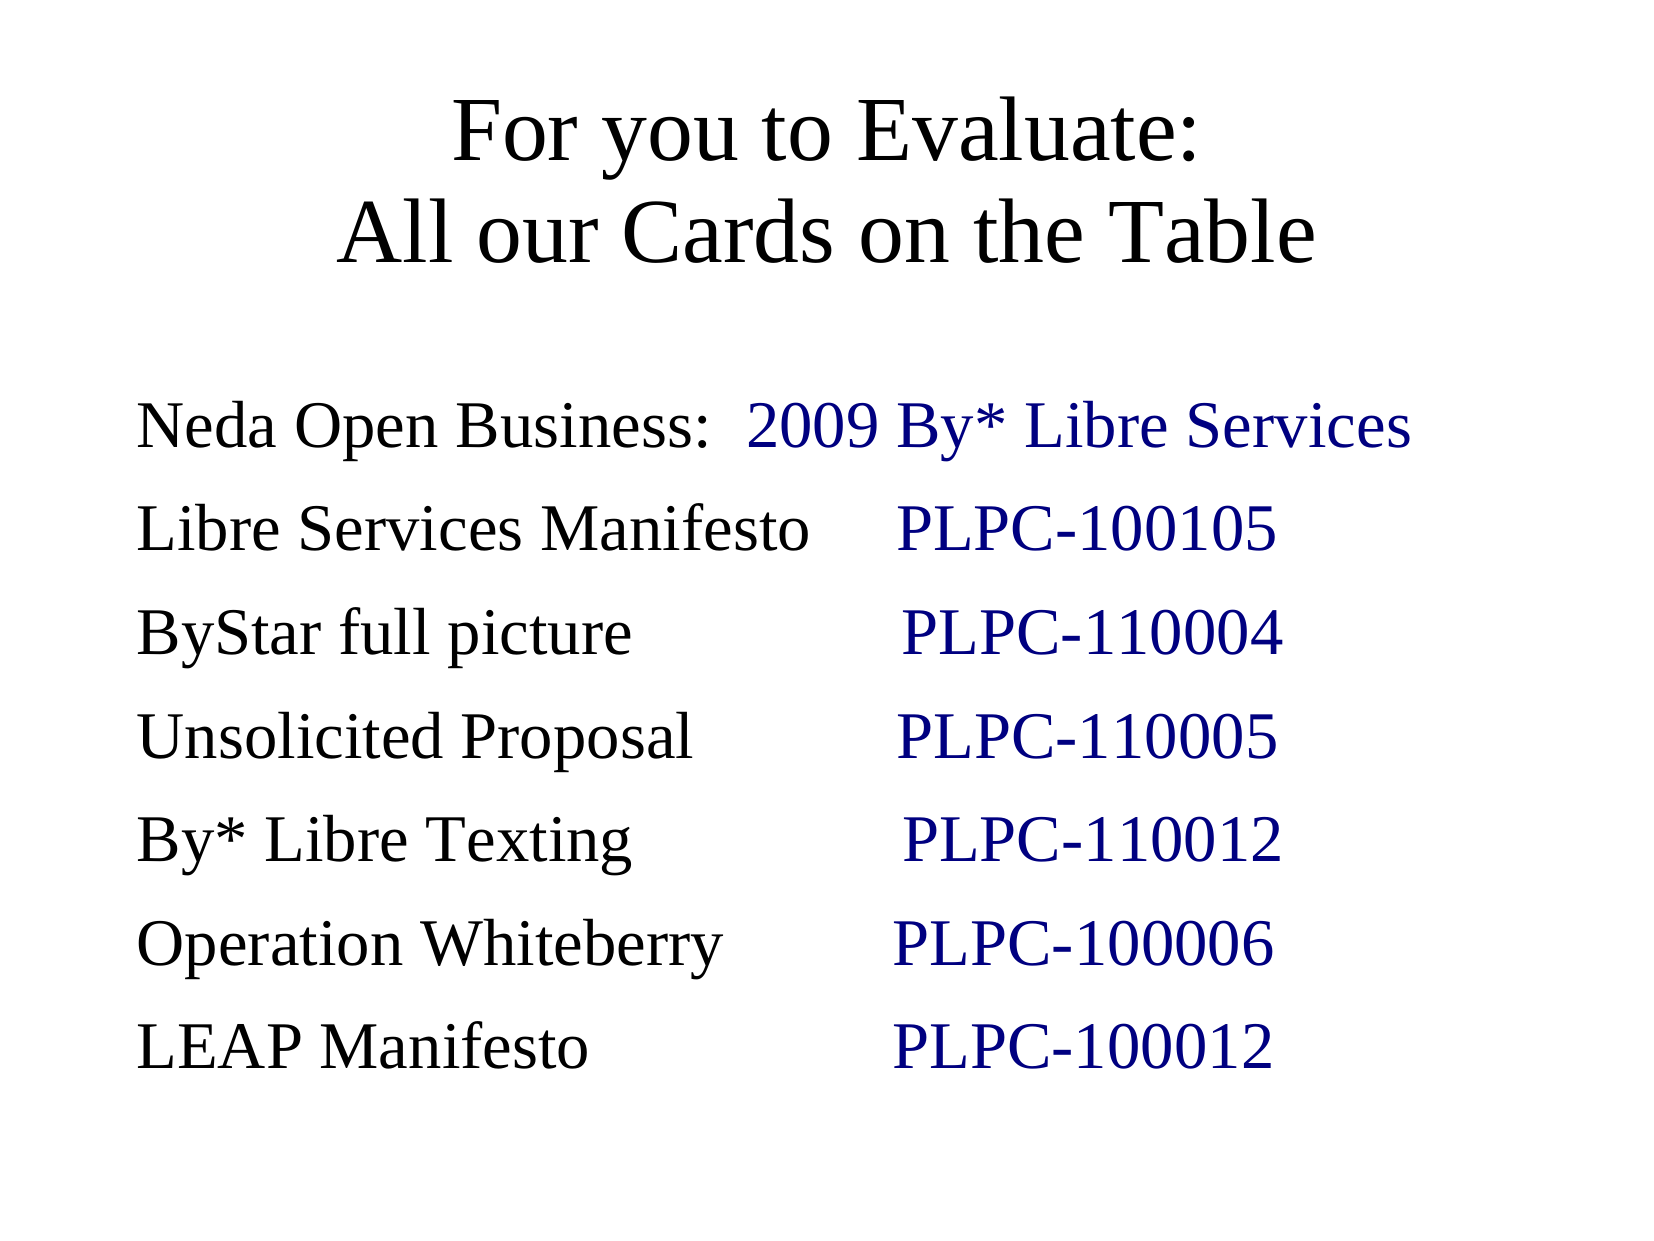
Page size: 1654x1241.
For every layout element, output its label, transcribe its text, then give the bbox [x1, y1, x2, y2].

title For you to Evaluate: All our Cards on the Table [121, 69, 1534, 292]
list Neda Open Business: 2009 By* Libre Services Libre Services Manifesto PLPC-100105 ByStar full picture PLPC-110004 Unsolicited Proposal PLPC-110005 By* Libre Texting PLPC-110012 Operation Whiteberry PLPC-100006 LEAP Manifesto PLPC-100012 [118, 387, 1531, 1131]
